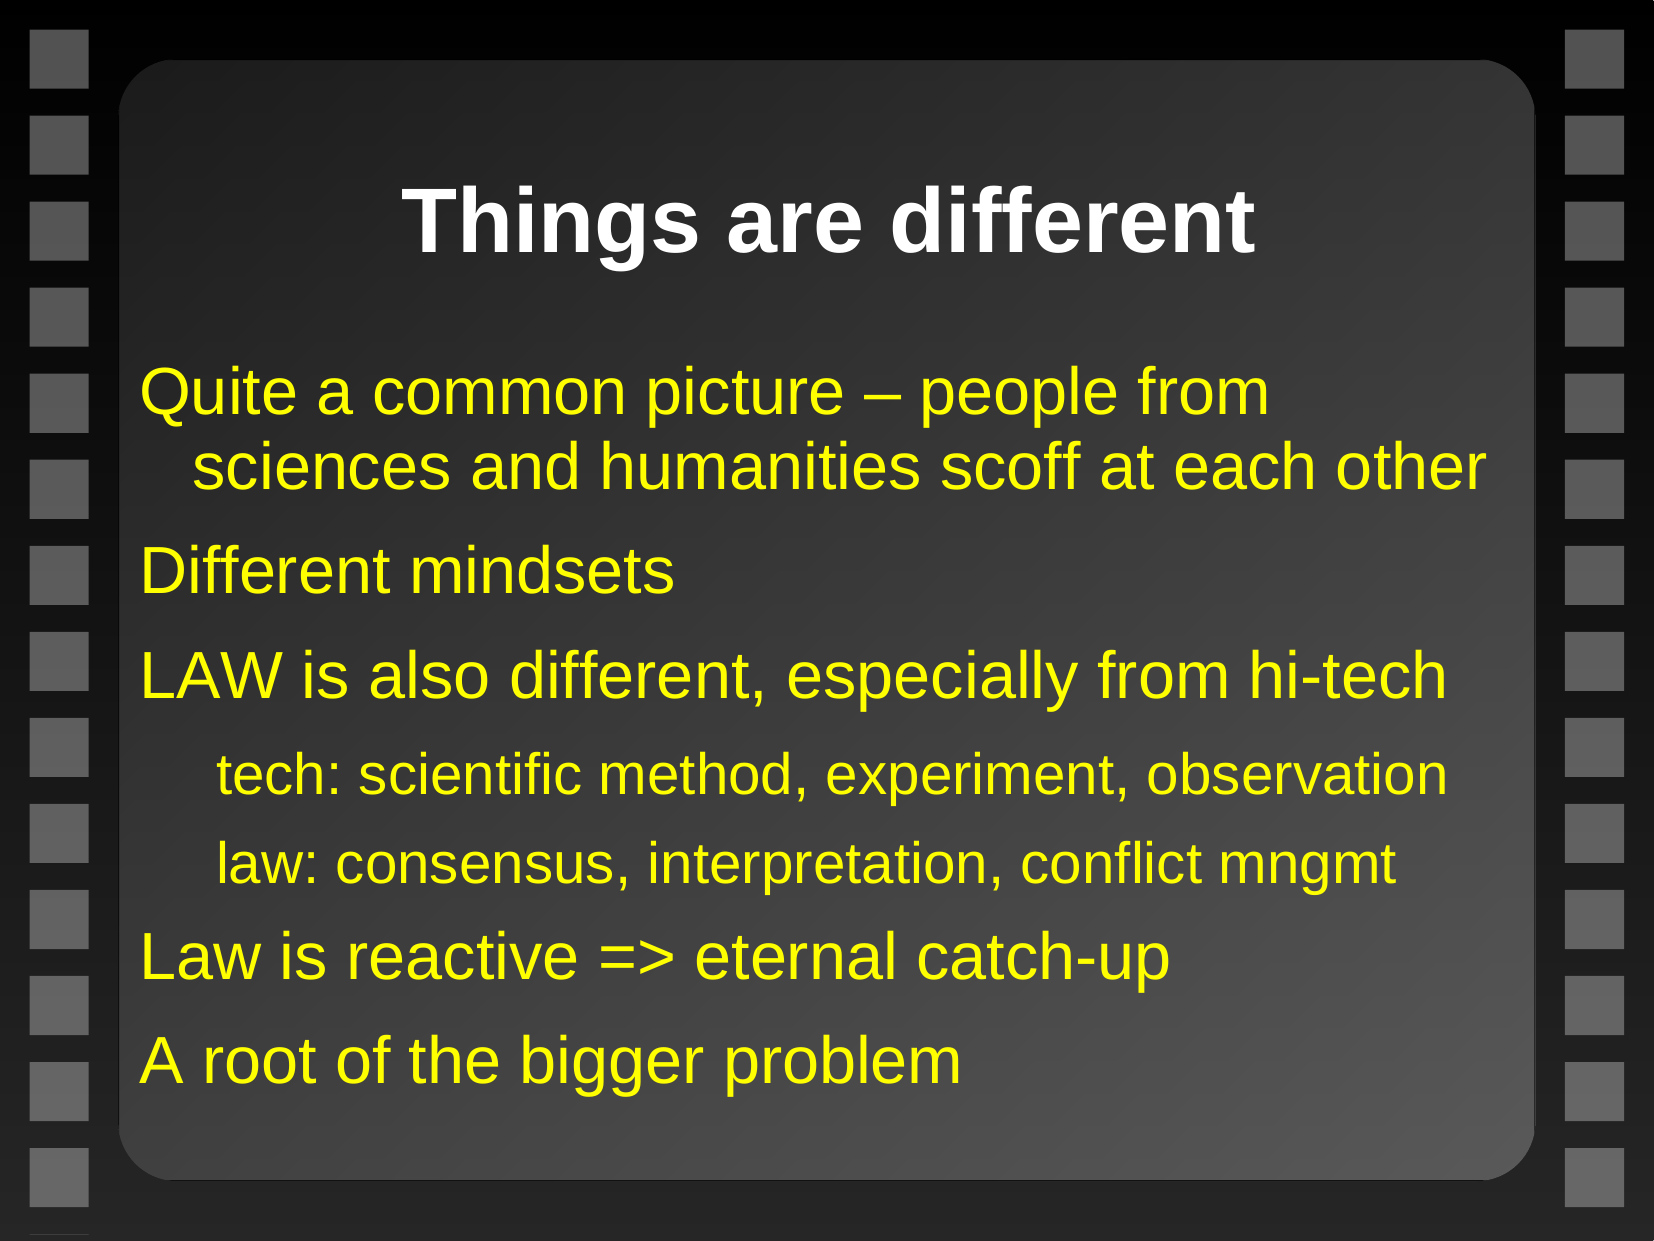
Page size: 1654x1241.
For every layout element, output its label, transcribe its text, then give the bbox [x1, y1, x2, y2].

title Things are different [123, 117, 1536, 325]
list Quite a common picture – people from sciences and humanities scoff at each other Different mindsets LAW is also different, especially from hi-tech tech: scientific method, experiment, observation law: consensus, interpretation, conflict mngmt Law is reactive => eternal catch-up A root of the bigger problem [121, 354, 1534, 1127]
